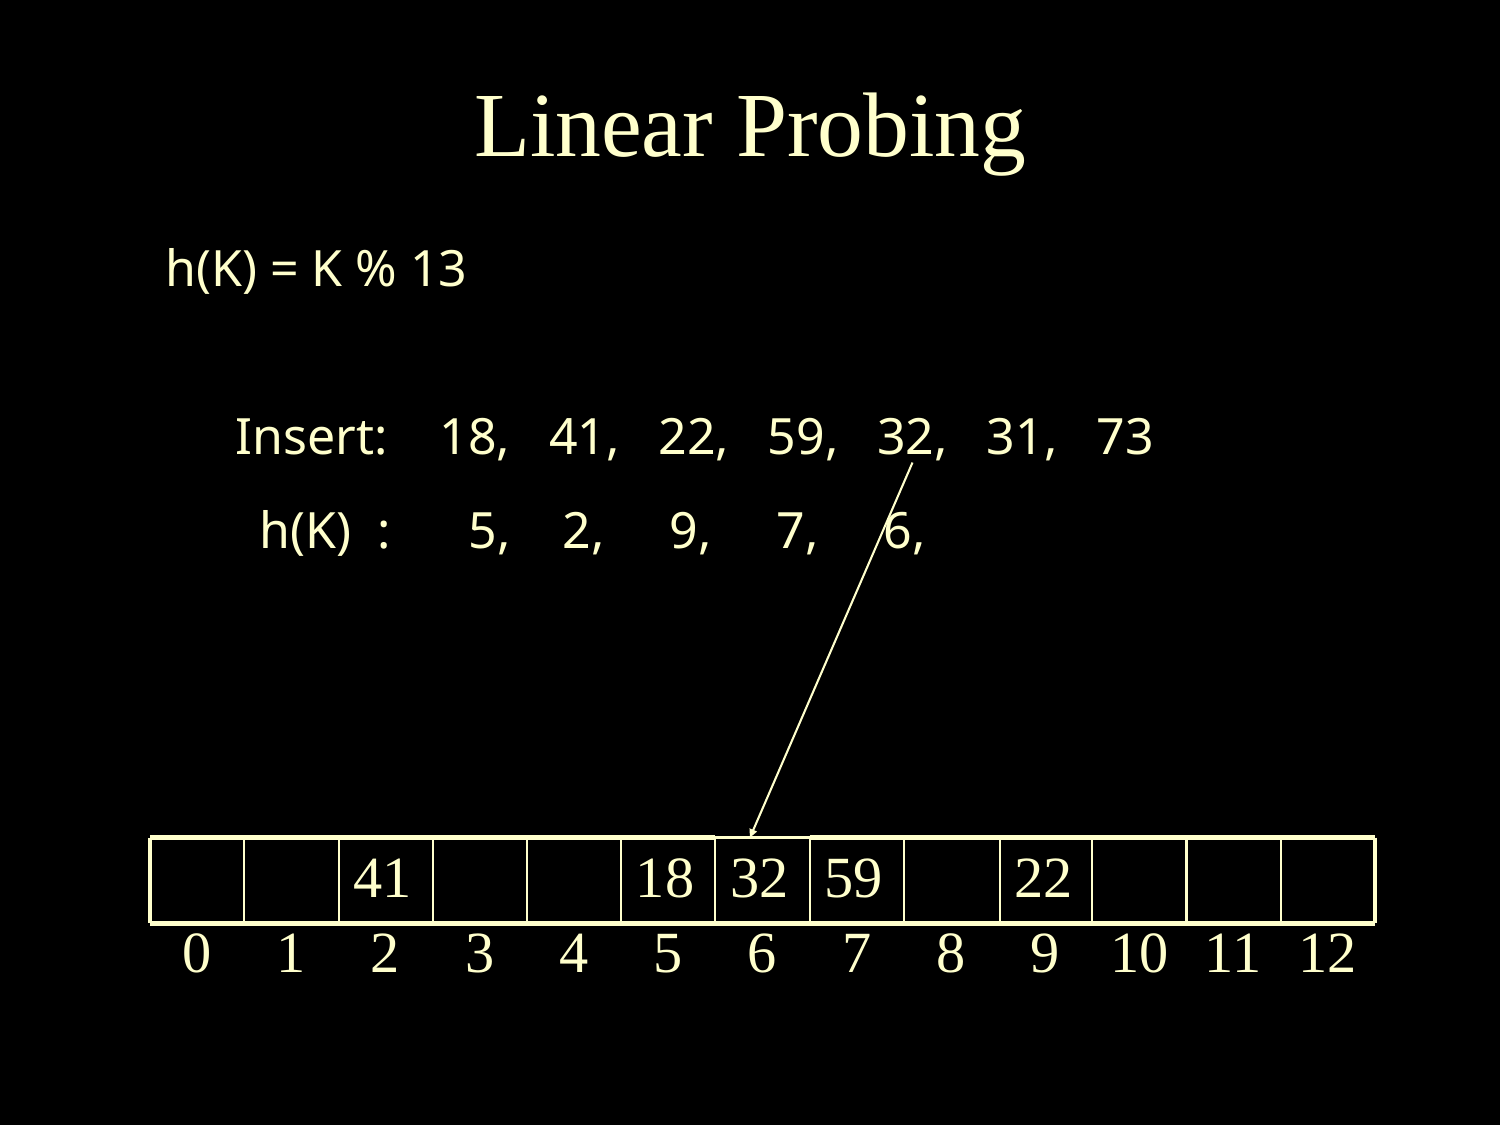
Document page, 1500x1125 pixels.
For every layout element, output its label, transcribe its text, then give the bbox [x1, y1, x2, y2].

text_box 59 [811, 840, 903, 912]
text_box 7 [810, 912, 904, 998]
text_box 1 [245, 912, 339, 998]
text_box 12 [1281, 912, 1375, 998]
text_box 5 [622, 912, 716, 998]
text_box 8 [904, 912, 998, 998]
text_box 3 [433, 912, 527, 998]
text_box h(K) : 5, 2, 9, 7, 6, [867, 487, 980, 572]
text_box 2 [339, 912, 433, 998]
text_box 4 [527, 912, 622, 998]
text_box 18 [622, 840, 714, 912]
text_box 41 [340, 840, 432, 912]
text_box h(K) : 5, 2, 9, 7, 6, [244, 487, 900, 572]
text_box 9 [998, 912, 1093, 998]
text_box 22 [1001, 840, 1091, 912]
text_box 11 [1187, 912, 1281, 998]
title Linear Probing [22, 62, 1480, 188]
text_box h(K) = K % 13 [150, 224, 483, 309]
text_box Insert: 18, 41, 22, 59, 32, 31, 73 [220, 392, 1169, 477]
text_box 0 [150, 912, 245, 998]
text_box 32 [716, 839, 809, 912]
text_box 6 [716, 912, 810, 998]
text_box 10 [1093, 912, 1187, 998]
